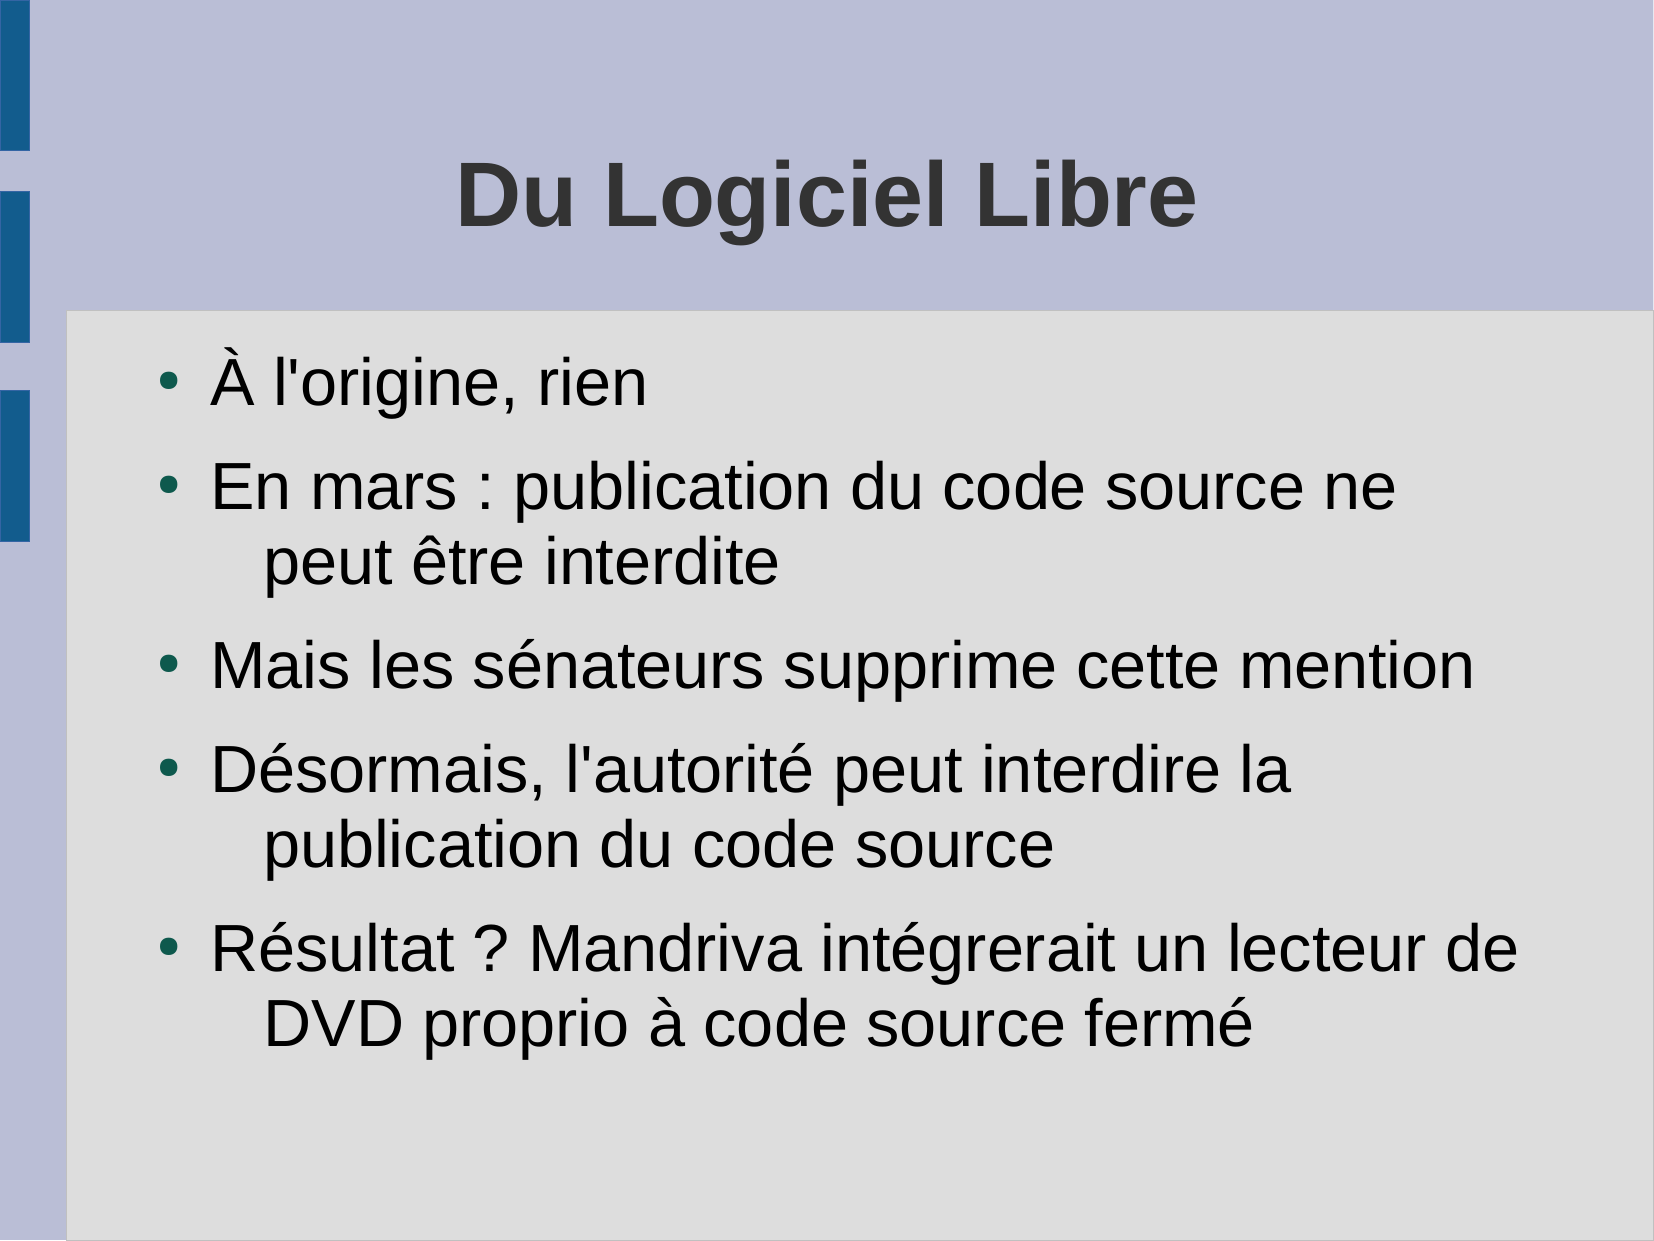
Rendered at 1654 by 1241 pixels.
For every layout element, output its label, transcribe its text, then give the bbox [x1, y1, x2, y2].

list À l'origine, rien En mars : publication du code source ne peut être interdite Mais les sénateurs supprime cette mention Désormais, l'autorité peut interdire la publication du code source Résultat ? Mandriva intégrerait un lecteur de DVD proprio à code source fermé [121, 344, 1534, 1130]
title Du Logiciel Libre [121, 91, 1534, 299]
